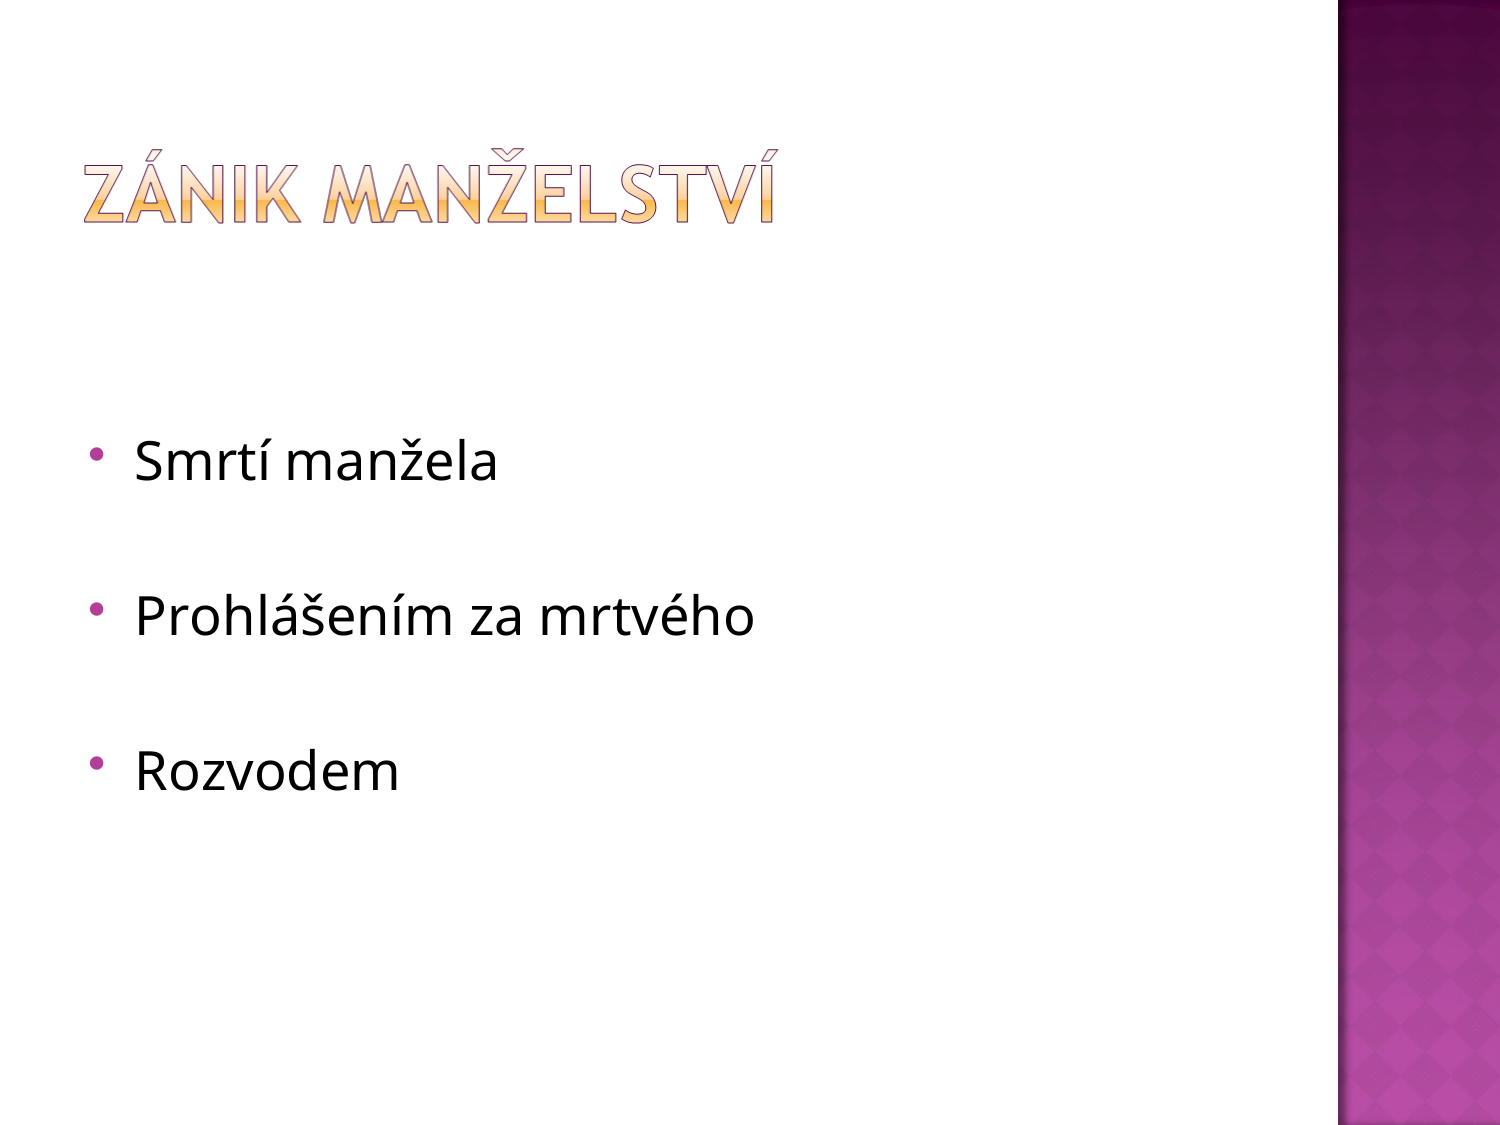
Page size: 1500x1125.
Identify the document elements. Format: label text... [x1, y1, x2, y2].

list Smrtí manžela Prohlášením za mrtvého Rozvodem [75, 263, 1263, 1060]
picture [1337, 0, 1500, 1125]
text_box [34, 52, 1265, 241]
